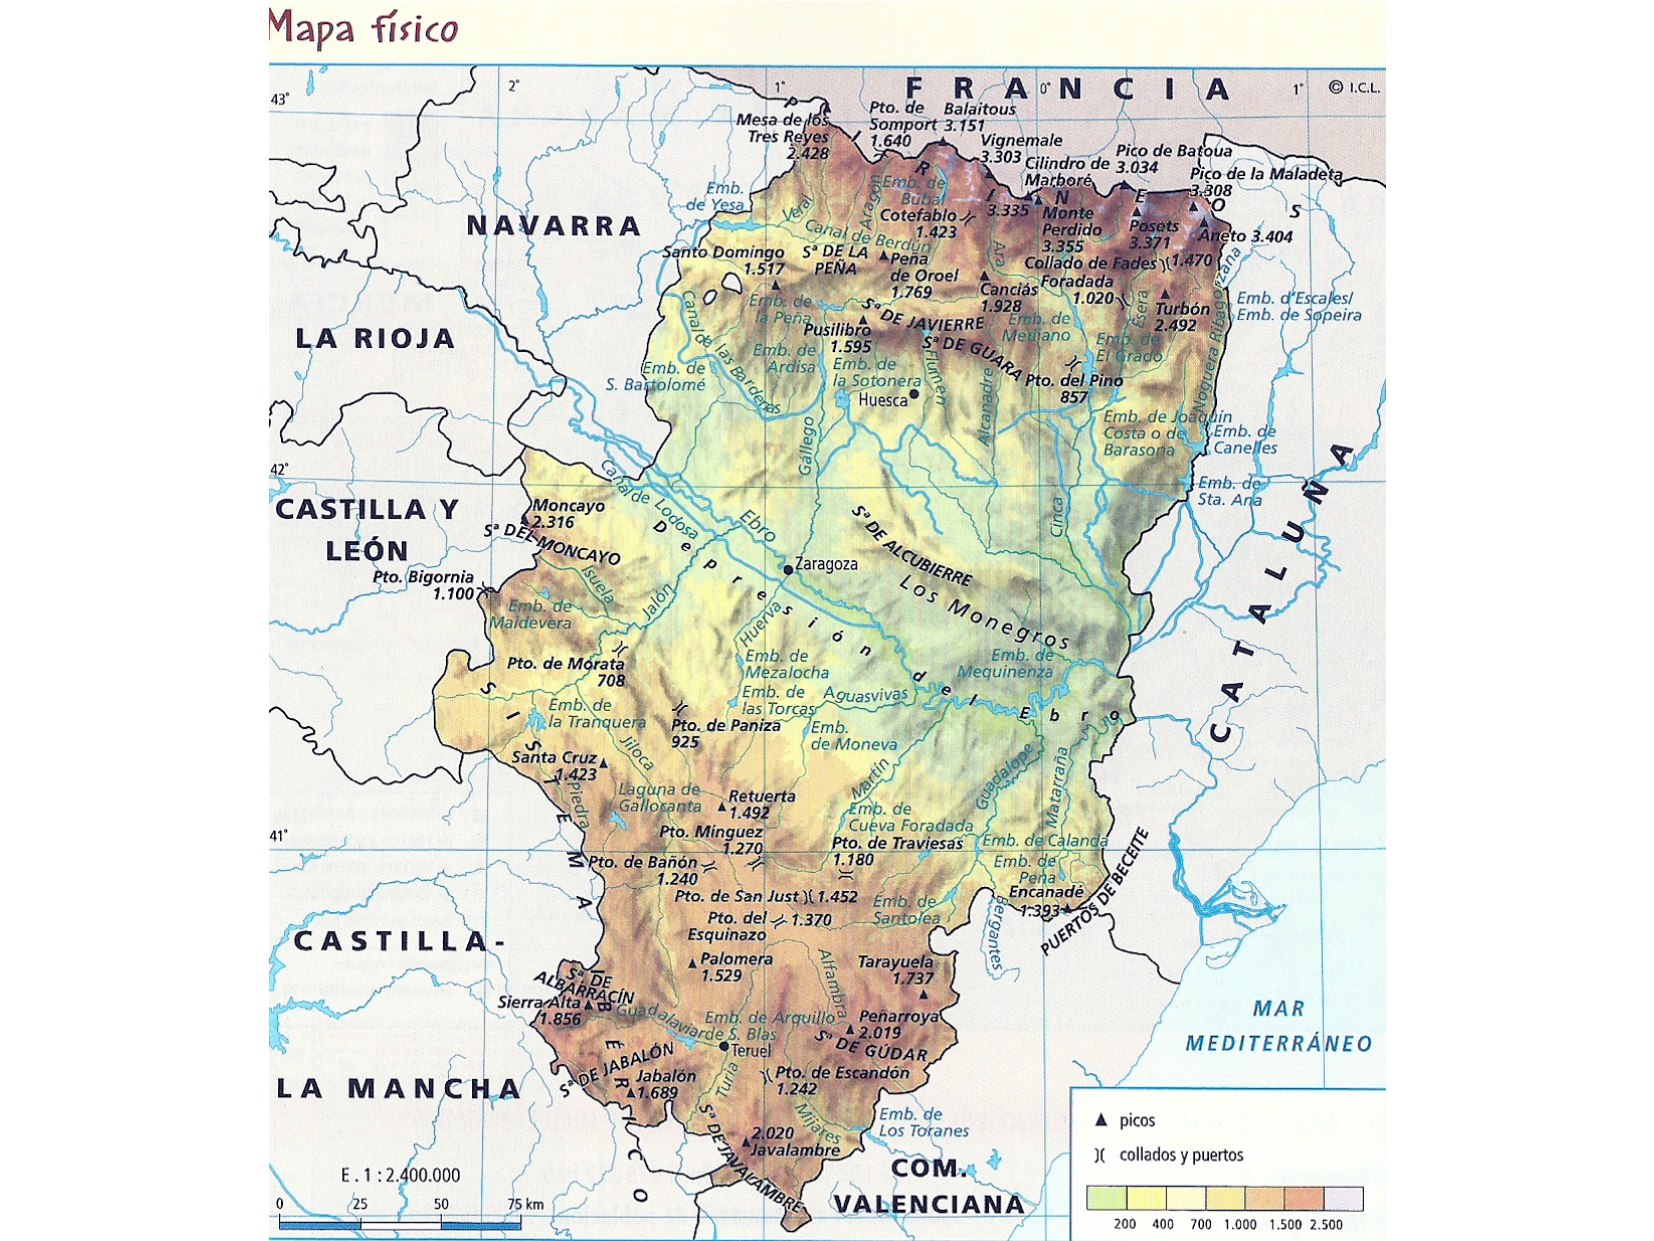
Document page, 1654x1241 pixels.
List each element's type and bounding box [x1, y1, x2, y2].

picture [269, 1, 1386, 1241]
